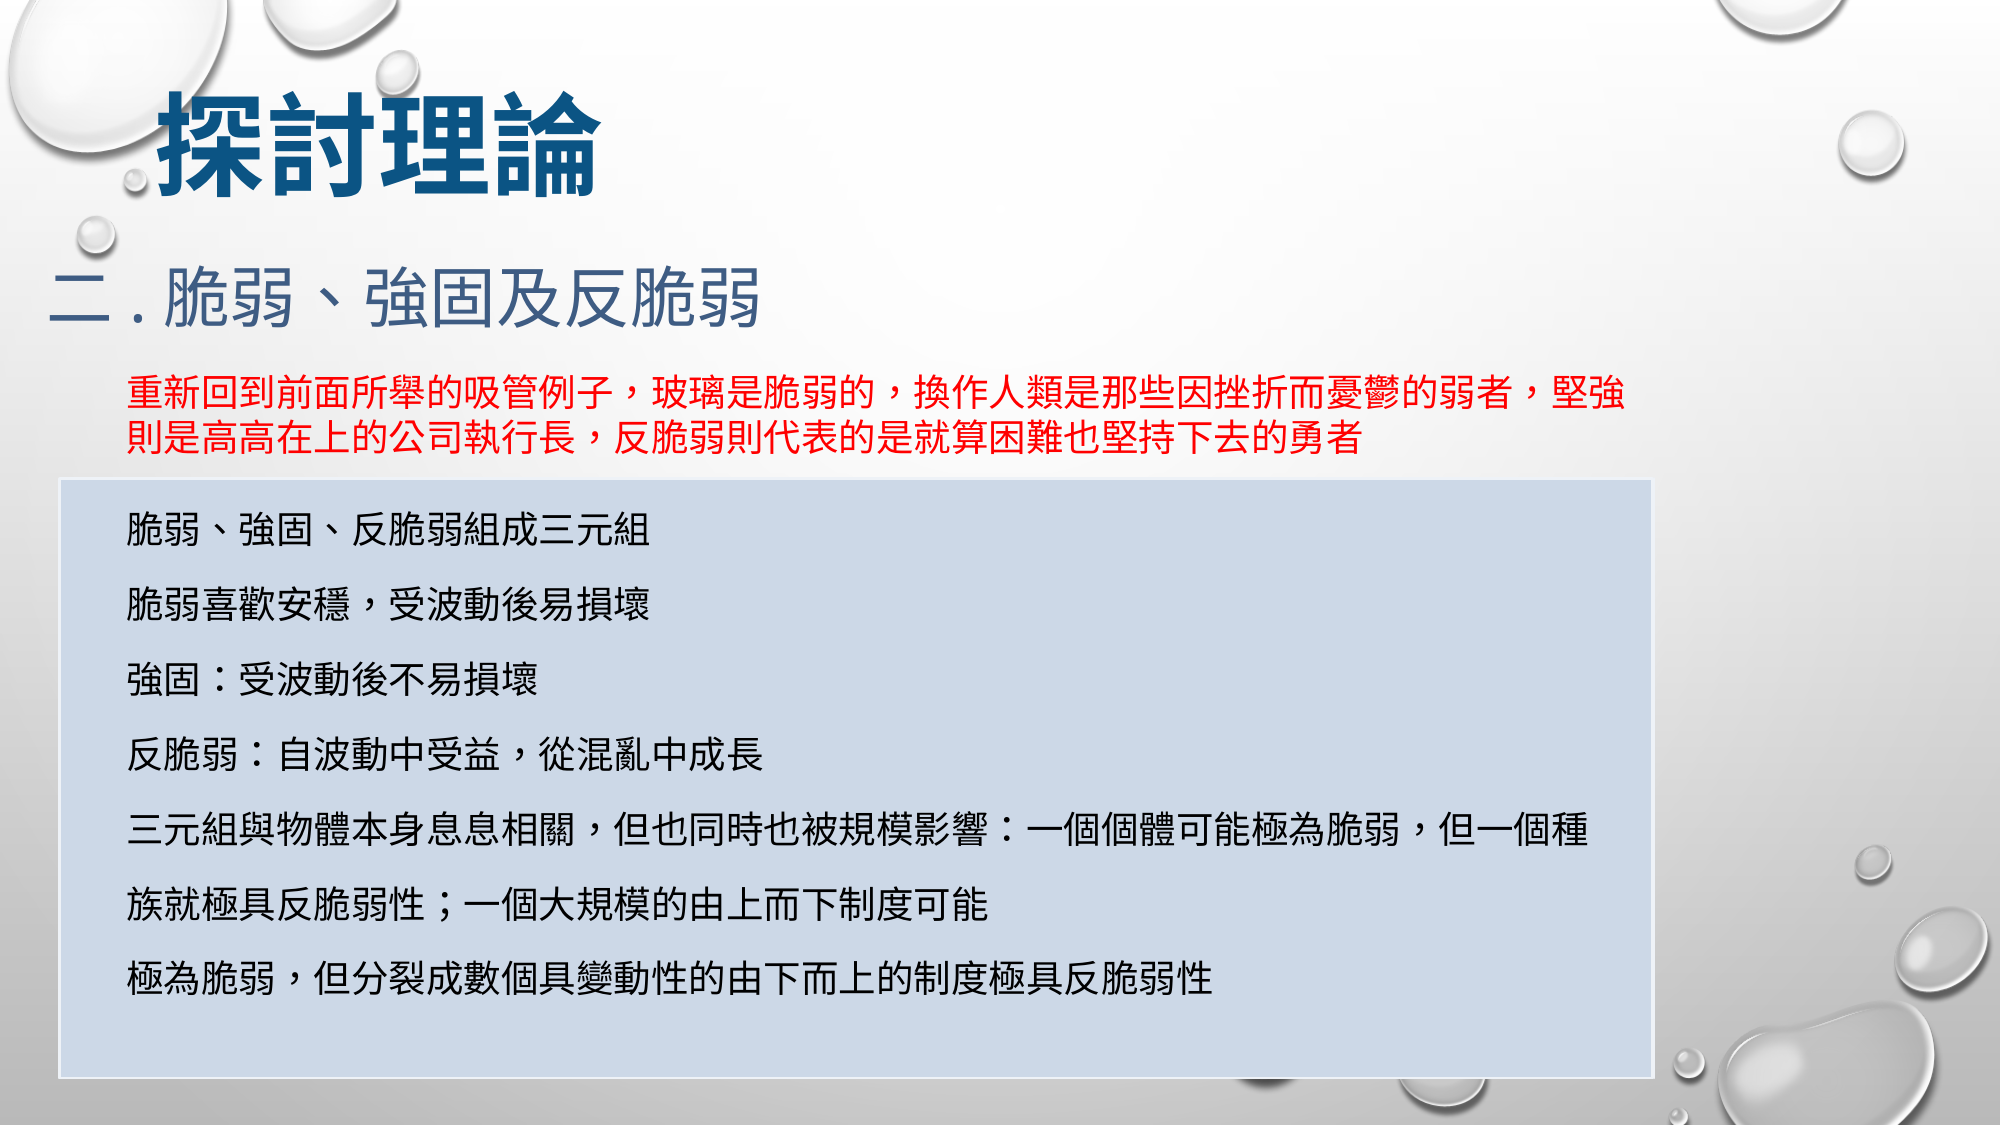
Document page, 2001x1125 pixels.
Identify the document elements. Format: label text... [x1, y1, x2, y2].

text_box 重新回到前面所舉的吸管例子，玻璃是脆弱的，換作人類是那些因挫折而憂鬱的弱者，堅強則是高高在上的公司執行長，反脆弱則代表的是就算困難也堅持下去的勇者 [111, 361, 1642, 467]
title 探討理論 [0, 53, 857, 249]
list 脆弱、強固、反脆弱組成三元組 脆弱喜歡安穩，受波動後易損壞 強固：受波動後不易損壞 反脆弱：自波動中受益，從混亂中成長 三元組與物體本身息息相關，但也同時也被規模影響：一個個體可能極為脆弱，但一個種 族就極具反脆弱性；一個大規模的由上而下制度可能 極為脆弱，但分裂成數個具變動性的由下而上的制度極具反脆弱性 [111, 490, 1812, 1052]
picture [0, 0, 2000, 1125]
text_box 二.脆弱、強固及反脆弱 [31, 248, 840, 344]
